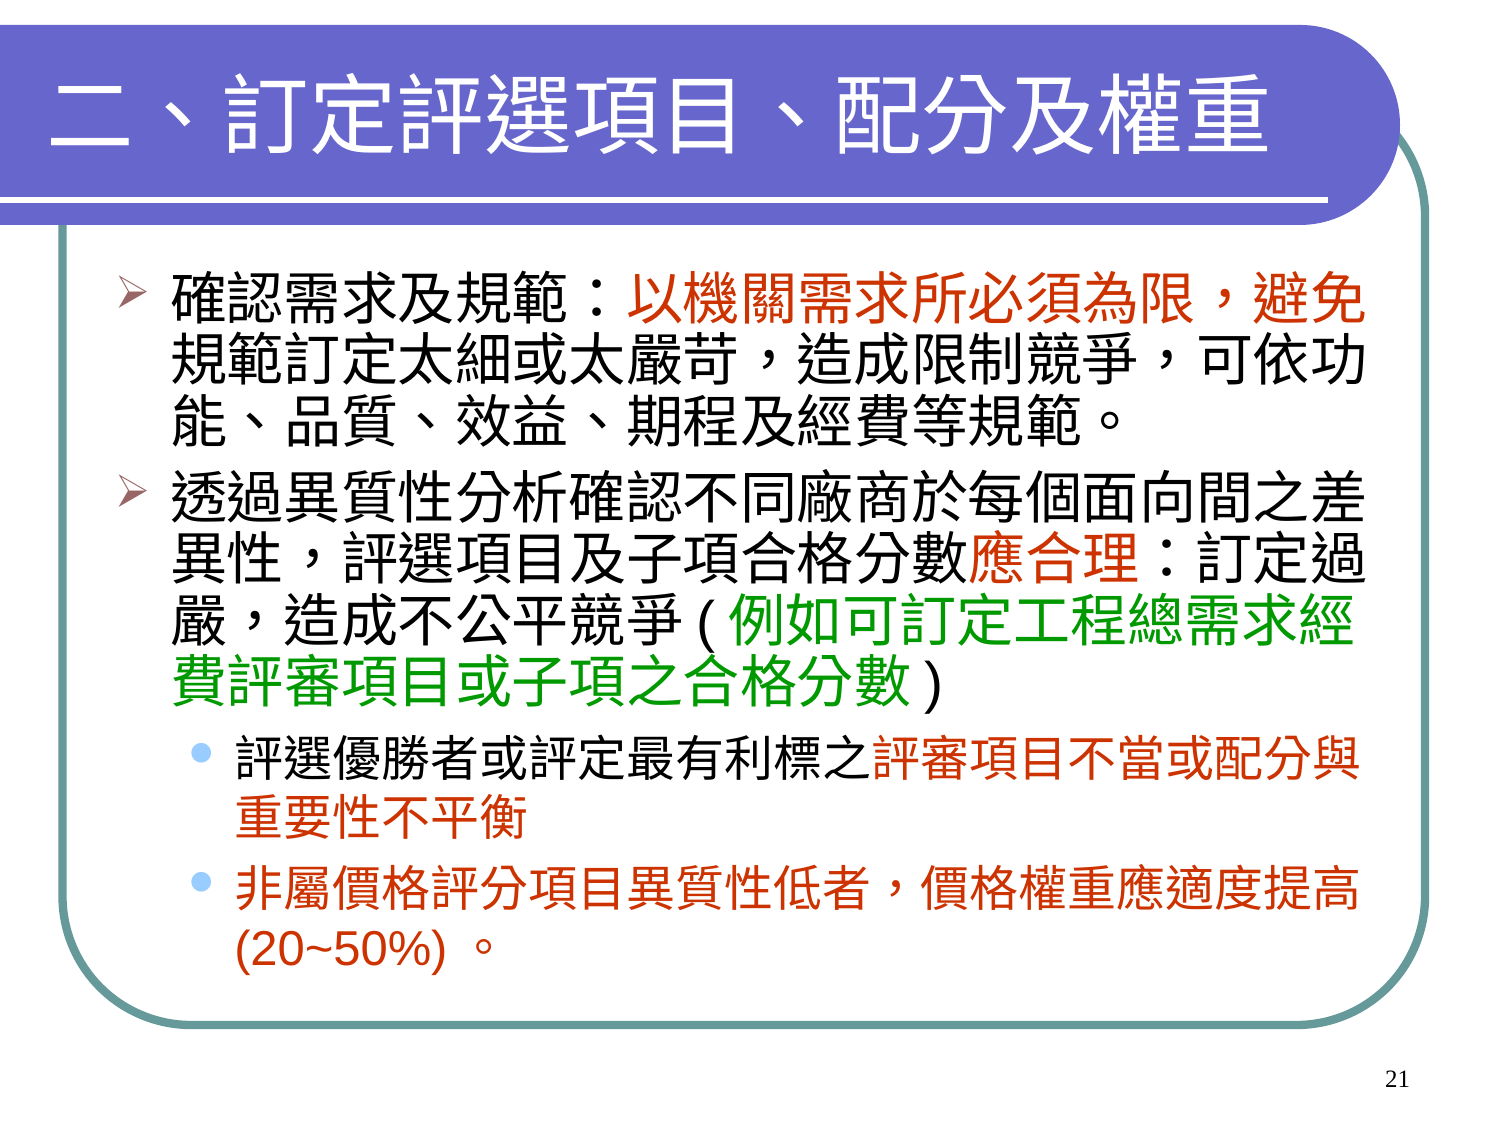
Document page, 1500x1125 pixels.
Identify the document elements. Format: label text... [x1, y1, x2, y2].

title 二、訂定評選項目、配分及權重 [31, 37, 1347, 188]
list 確認需求及規範：以機關需求所必須為限，避免規範訂定太細或太嚴苛，造成限制競爭，可依功能、品質、效益、期程及經費等規範。 透過異質性分析確認不同廠商於每個面向間之差異性，評選項目及子項合格分數應合理：訂定過嚴，造成不公平競爭(例如可訂定工程總需求經費評審項目或子項之合格分數) 評選優勝者或評定最有利標之評審項目不當或配分與重要性不平衡 非屬價格評分項目異質性低者，價格權重應適度提高(20~50%)。 [99, 262, 1401, 988]
text_box <編號> [1074, 1025, 1426, 1101]
